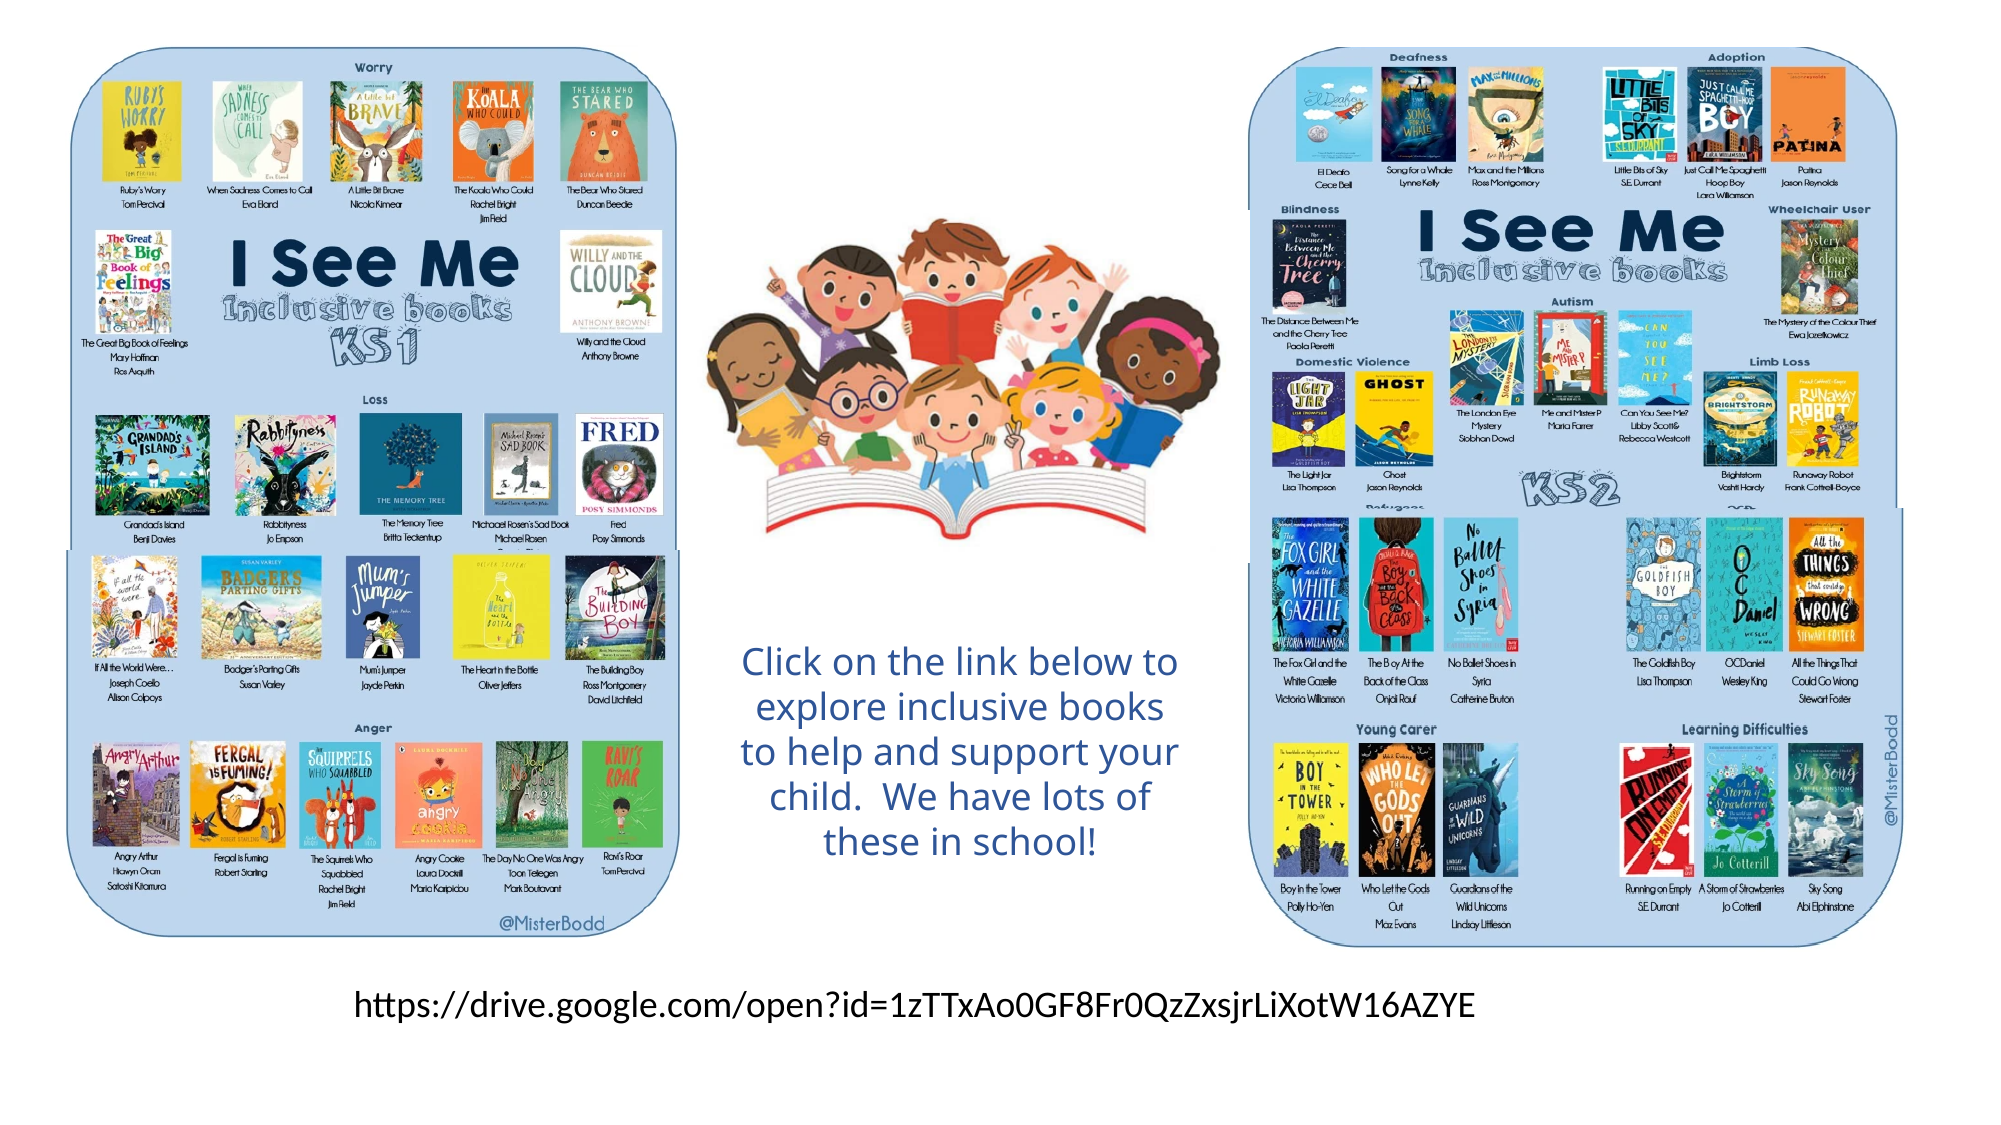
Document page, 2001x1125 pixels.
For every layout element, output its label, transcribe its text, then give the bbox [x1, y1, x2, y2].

picture [694, 47, 1914, 952]
text_box https://drive.google.com/open?id=1zTTxAo0GF8Fr0QzZxsjrLiXotW16AZYE [338, 972, 1784, 1034]
picture [44, 40, 683, 942]
text_box Click on the link below to explore inclusive books to help and support your child. We have lots of these in school! [723, 629, 1198, 873]
